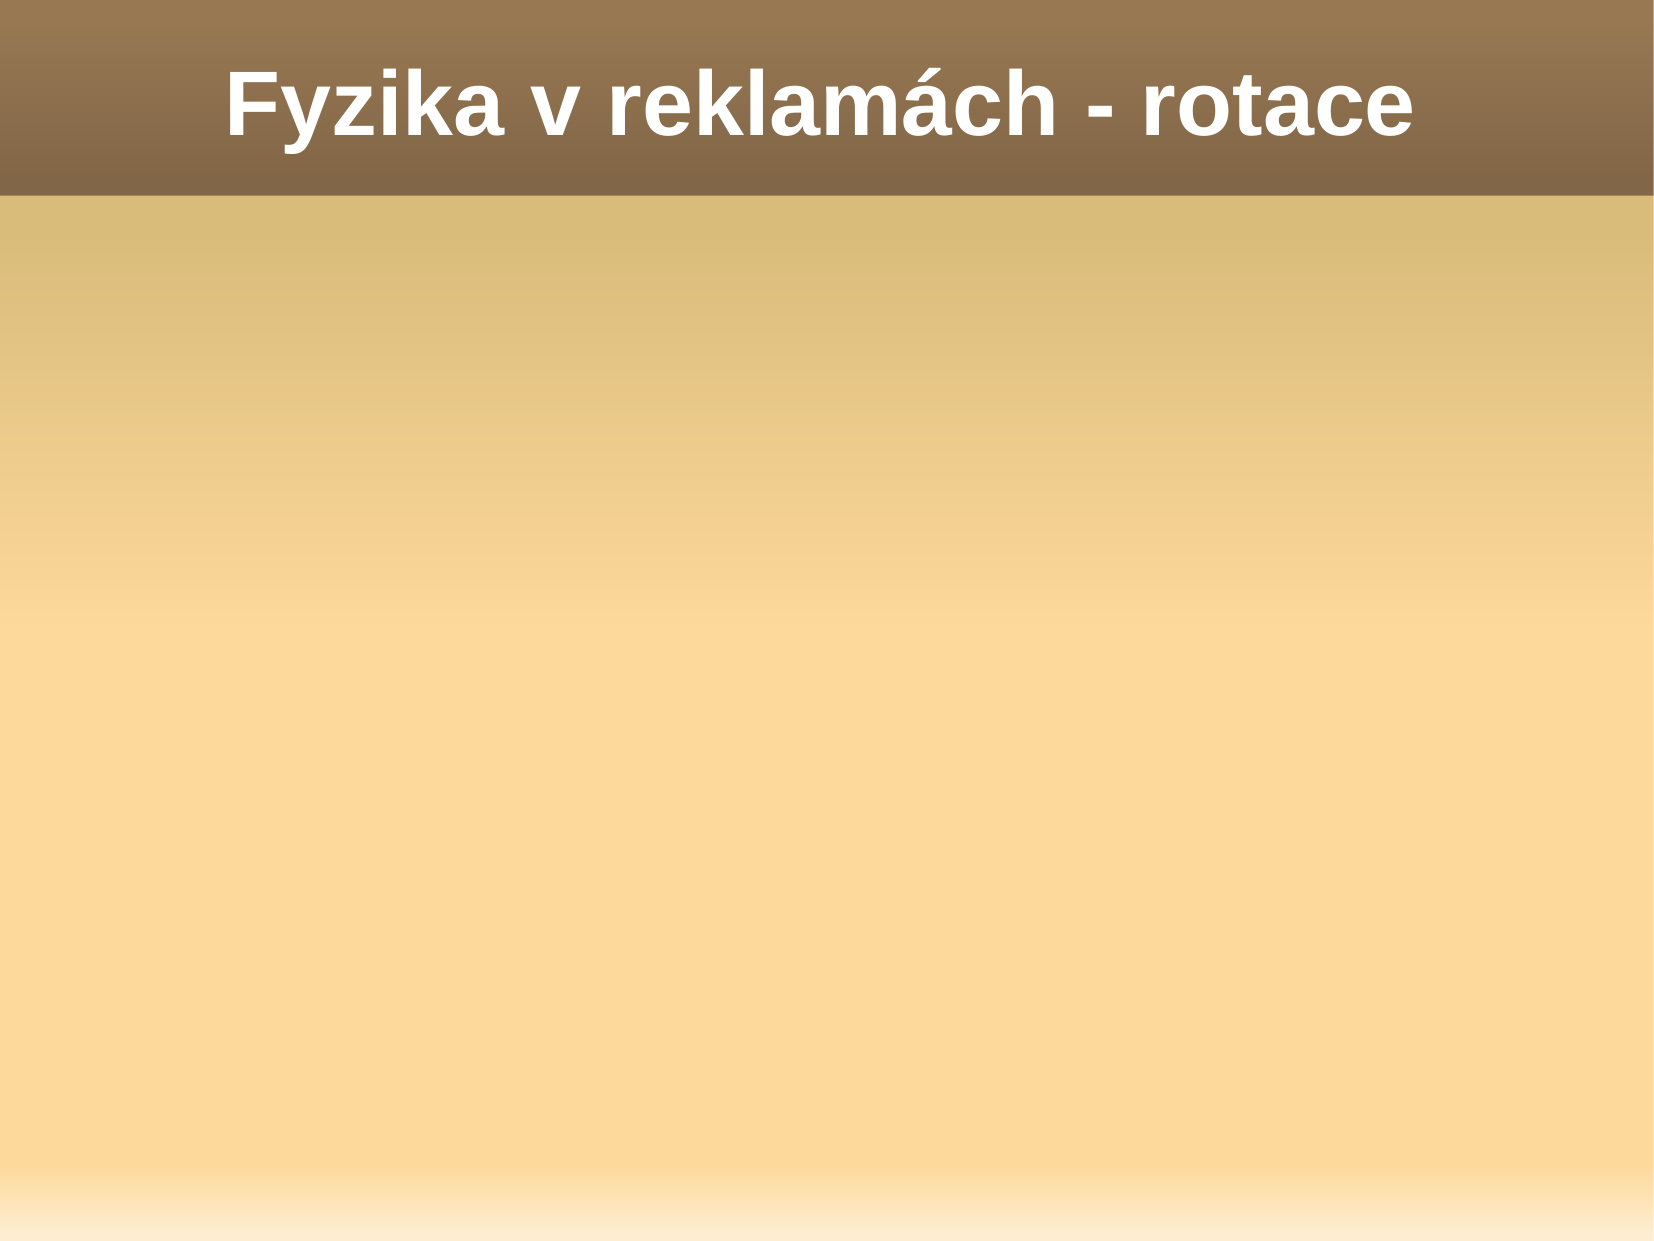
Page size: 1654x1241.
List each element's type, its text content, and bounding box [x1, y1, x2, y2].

title Fyzika v reklamách - rotace [76, 0, 1565, 208]
picture [0, 0, 1654, 1241]
